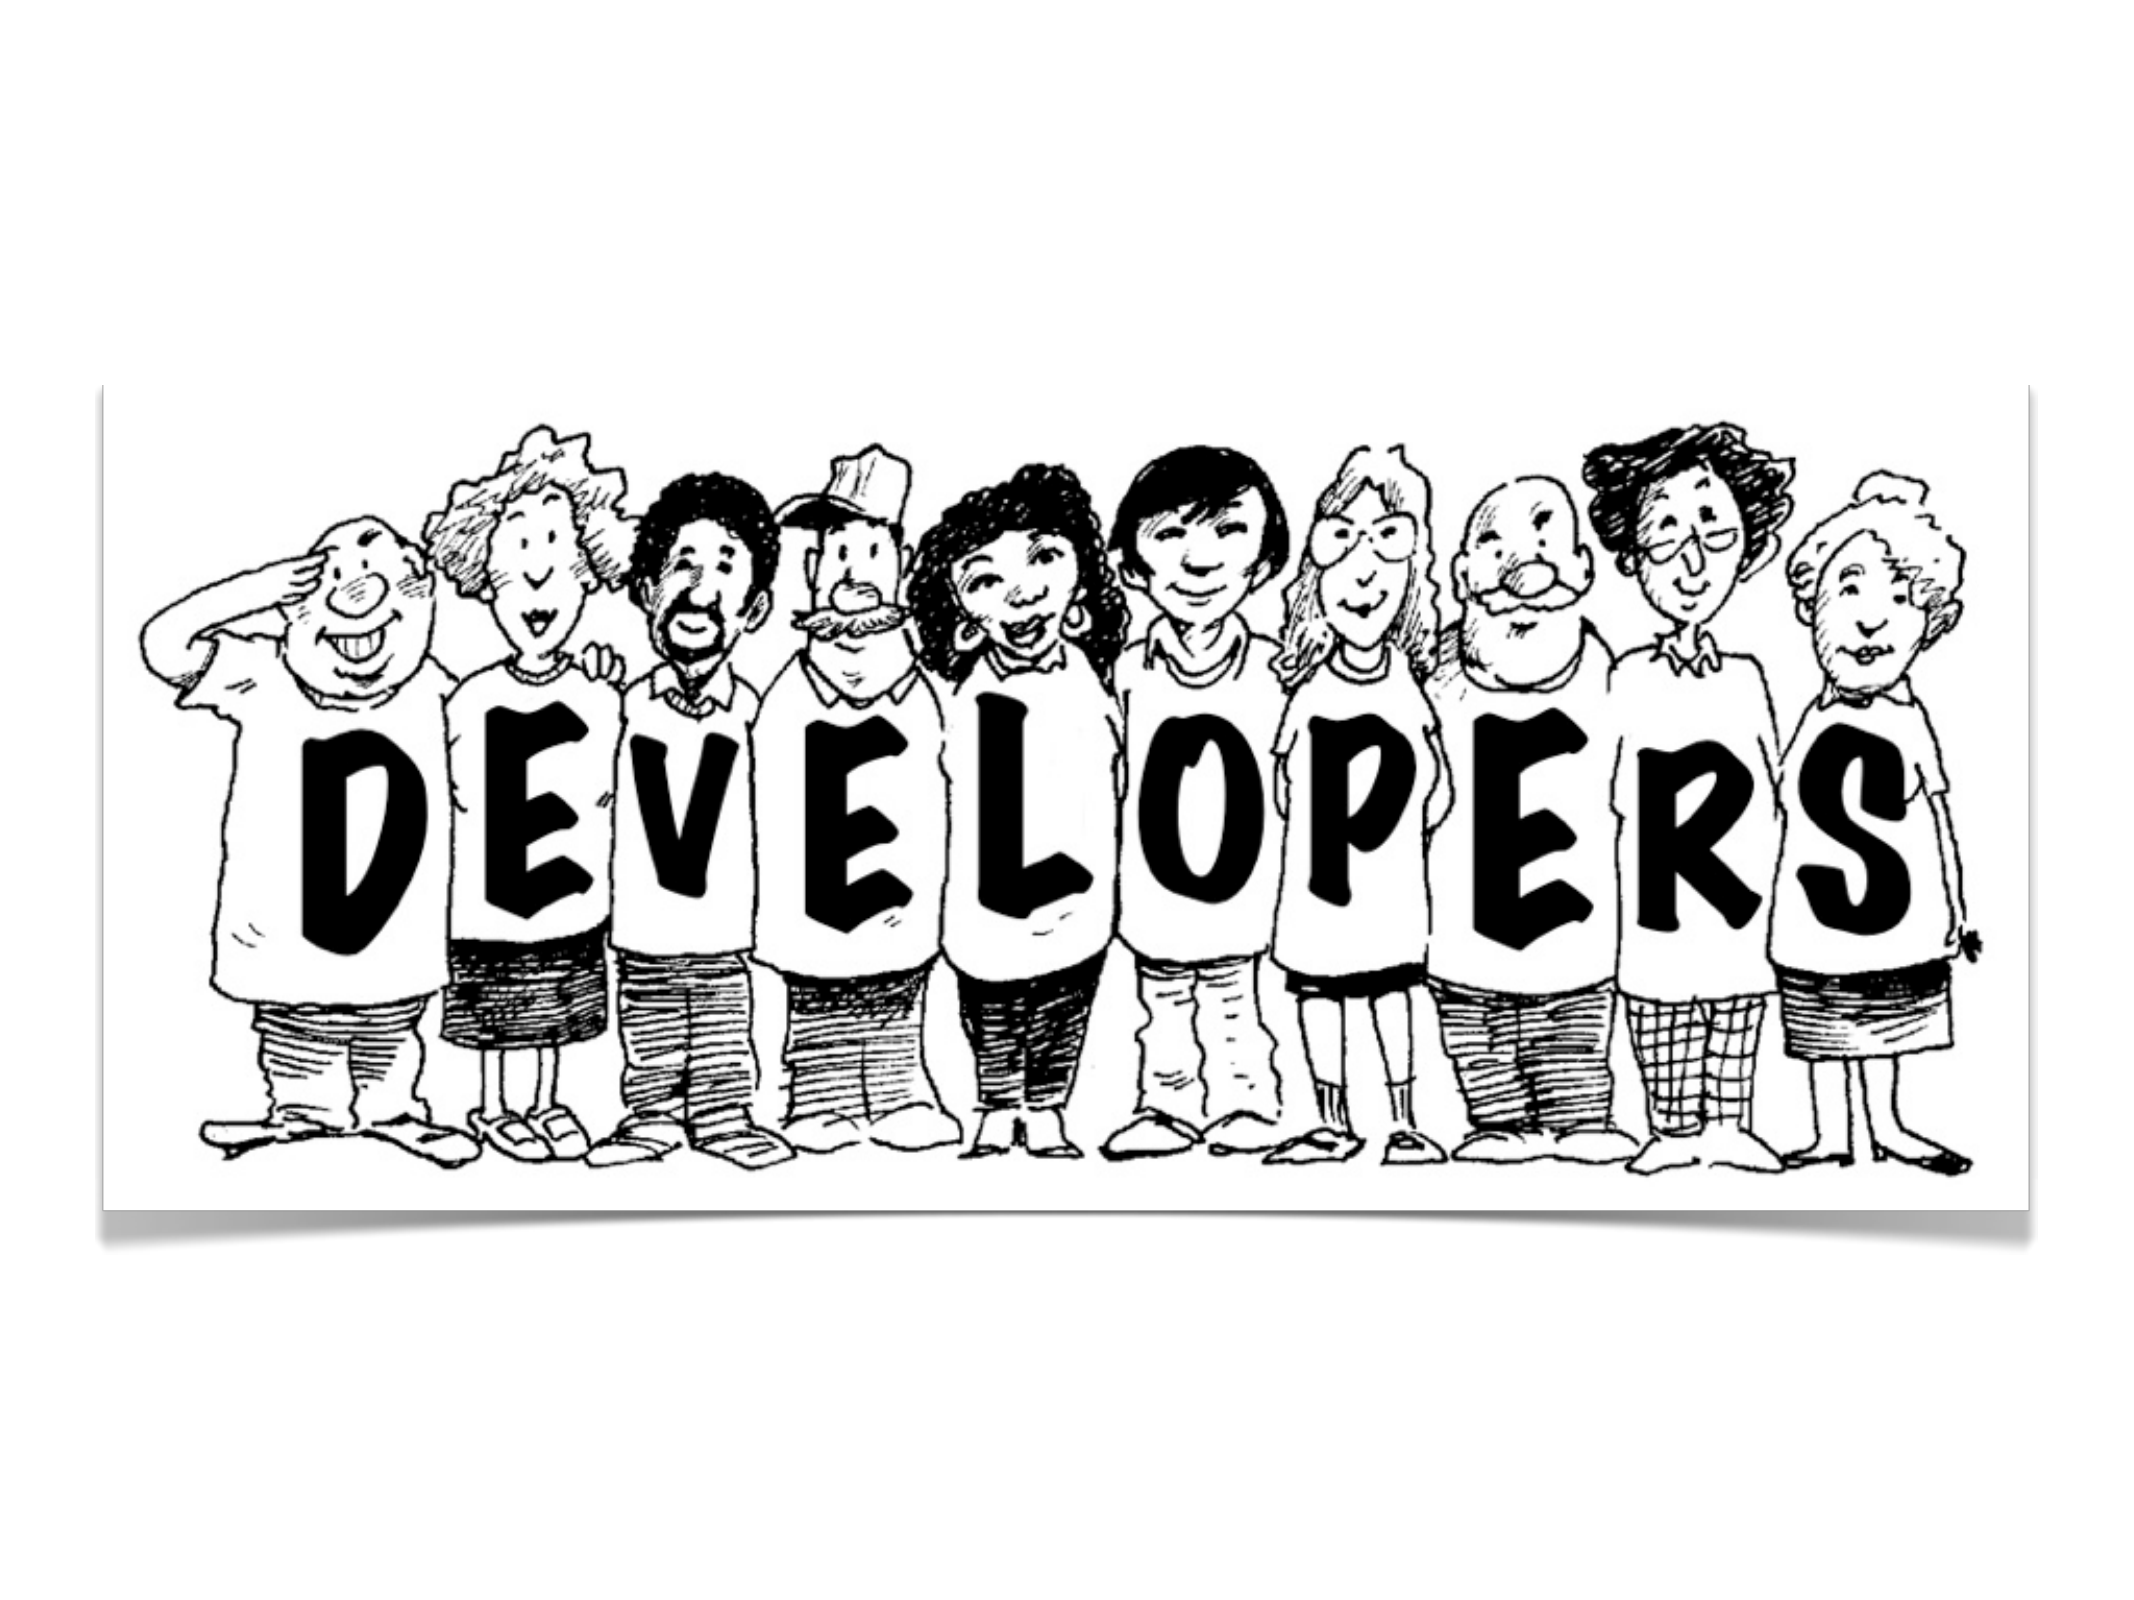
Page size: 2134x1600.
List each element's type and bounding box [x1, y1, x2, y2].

picture [95, 385, 2038, 1255]
